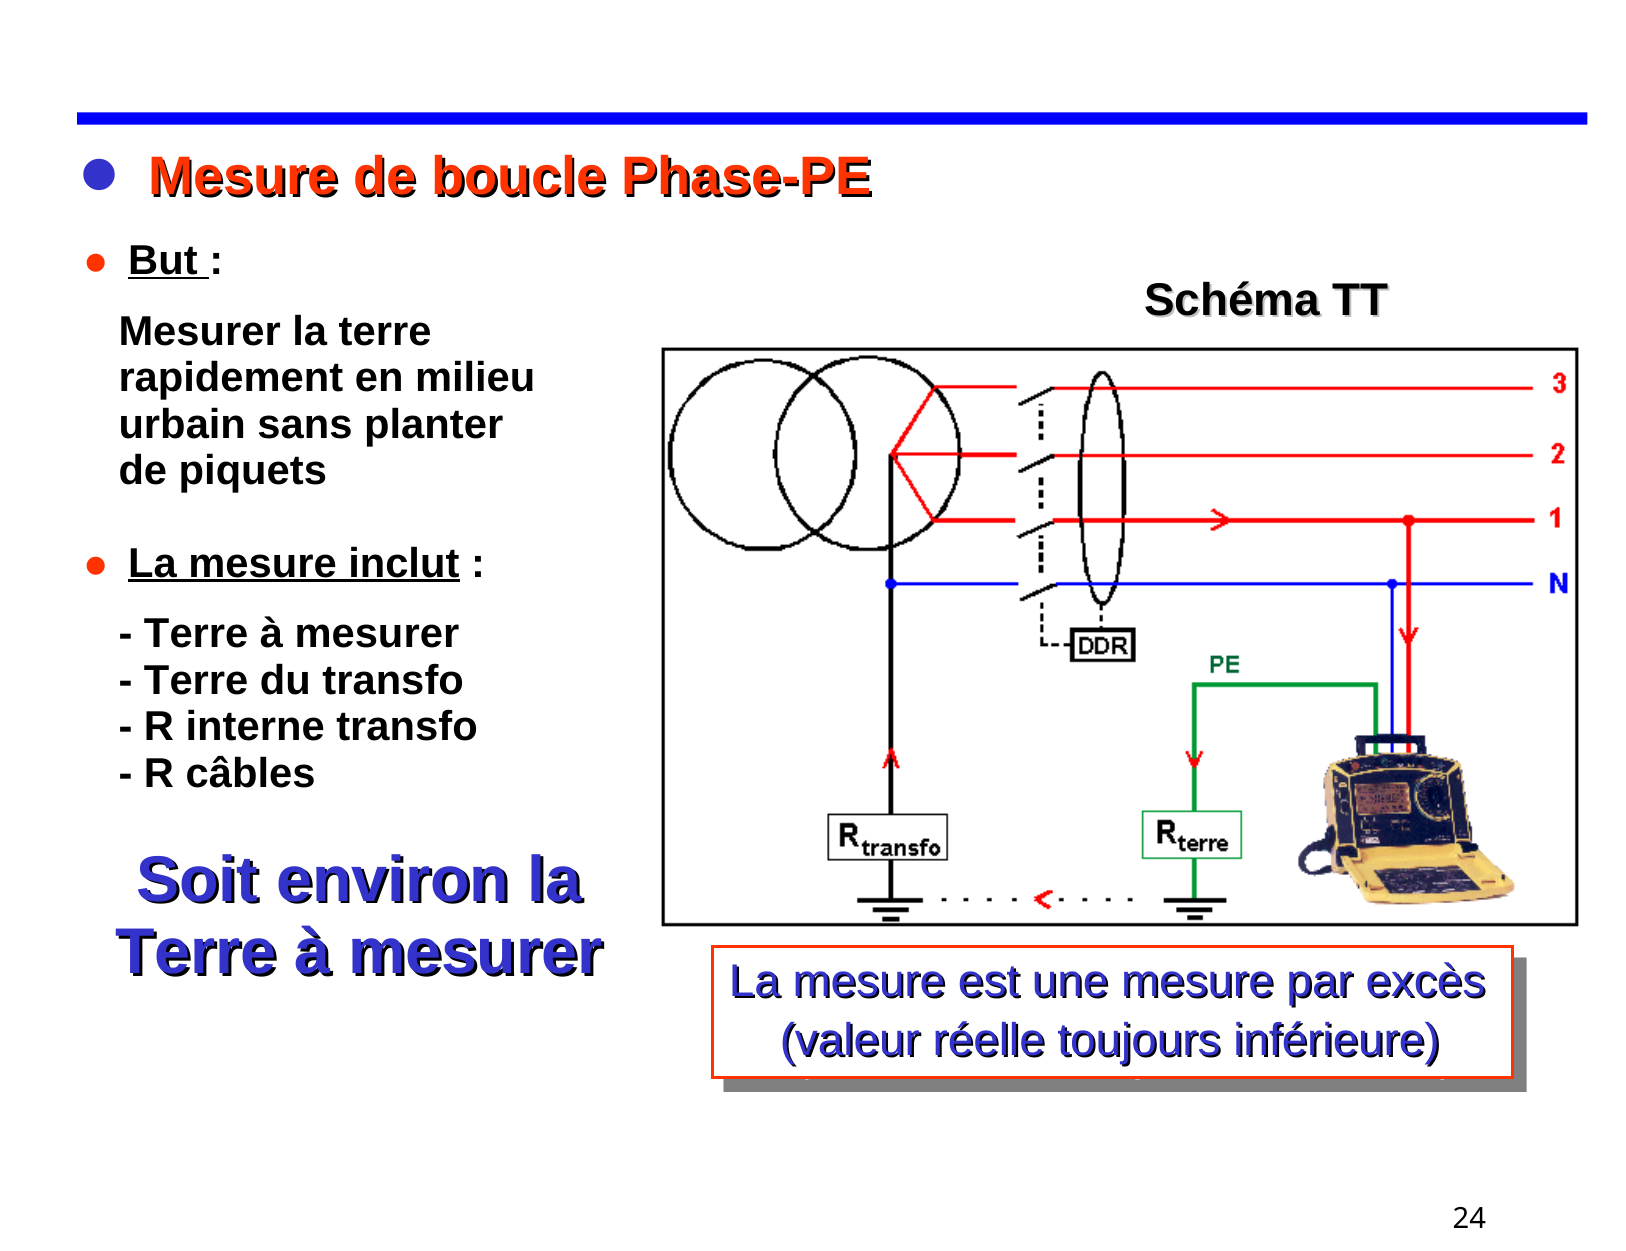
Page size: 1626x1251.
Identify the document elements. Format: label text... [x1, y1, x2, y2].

text_box Schéma TT [1050, 265, 1484, 334]
text_box La mesure est une mesure par excès (valeur réelle toujours inférieure)‏ [712, 946, 1513, 1078]
chart [651, 337, 1588, 940]
text_box  But : Mesurer la terre rapidement en milieu urbain sans planter de piquets  La mesure inclut : - Terre à mesurer - Terre du transfo - R interne transfo - R câbles Soit environ la Terre à mesurer [67, 224, 651, 996]
text_box  Mesure de boucle Phase-PE [62, 137, 1038, 215]
